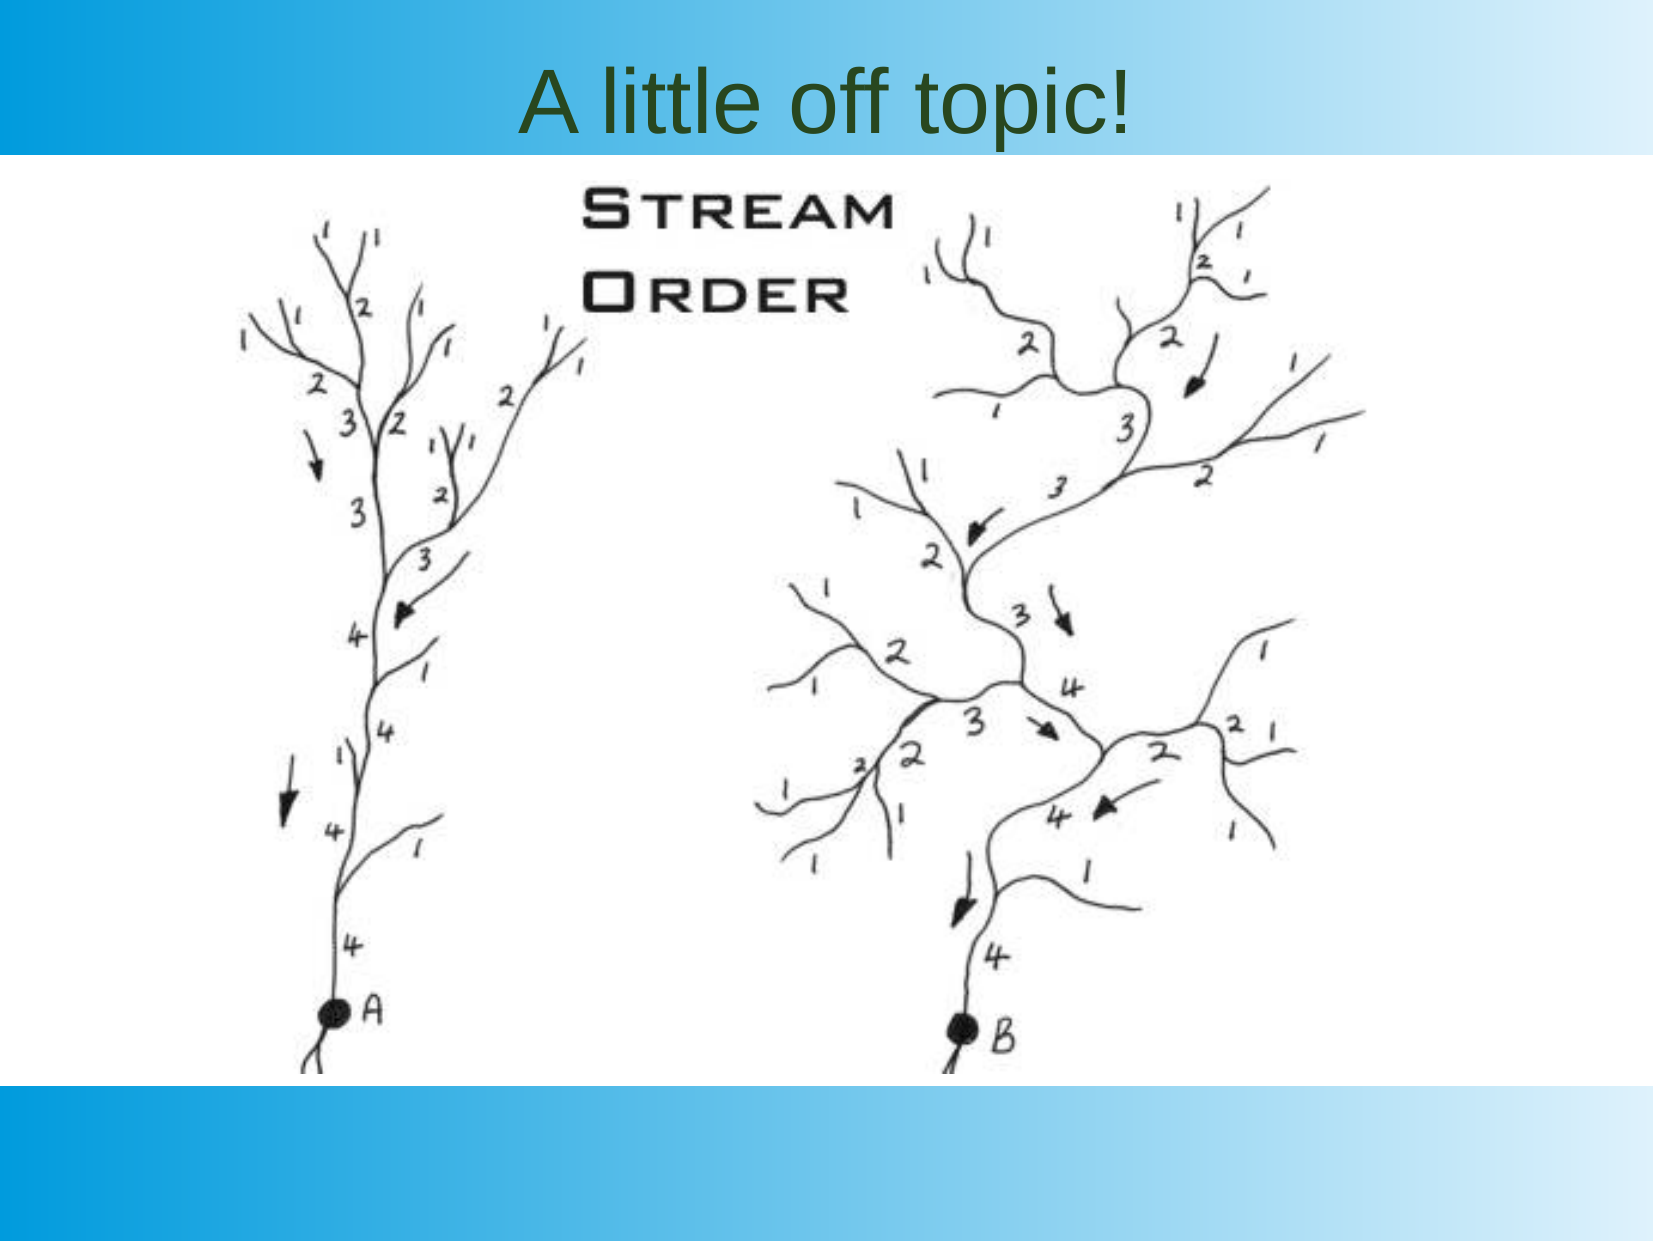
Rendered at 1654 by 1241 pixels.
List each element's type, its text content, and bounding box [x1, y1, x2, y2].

picture [213, 179, 1381, 1074]
title A little off topic! [82, 49, 1571, 155]
